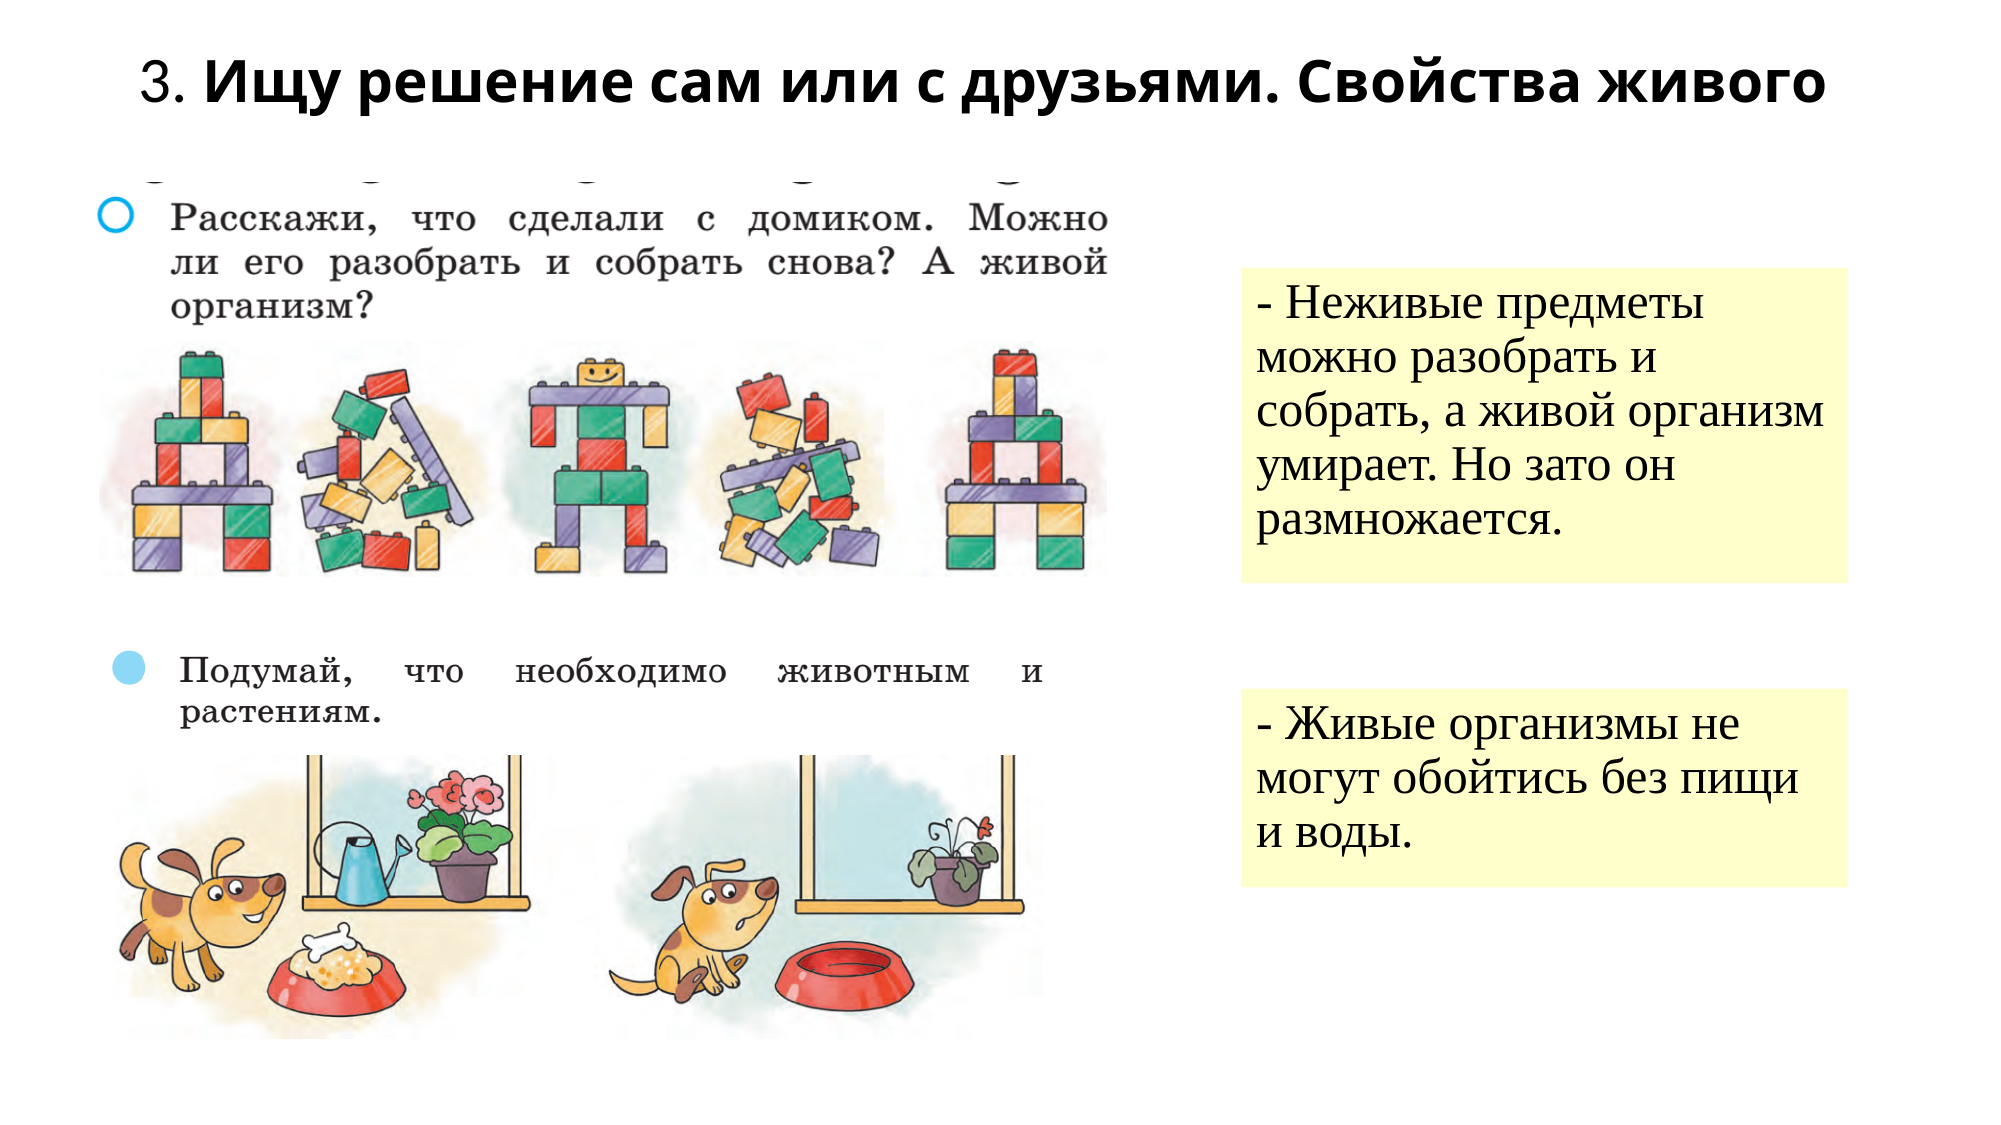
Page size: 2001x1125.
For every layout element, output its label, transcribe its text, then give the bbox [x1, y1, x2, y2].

text_box - Живые организмы не могут обойтись без пищи и воды. [1241, 688, 1849, 888]
picture [62, 182, 1158, 584]
list - Неживые предметы можно разобрать и собрать, а живой организм умирает. Но зато он размножается. [1241, 267, 1849, 584]
title 3. Ищу решение сам или с друзьями. Свойства живого [123, 38, 1849, 125]
picture [79, 641, 1091, 1052]
